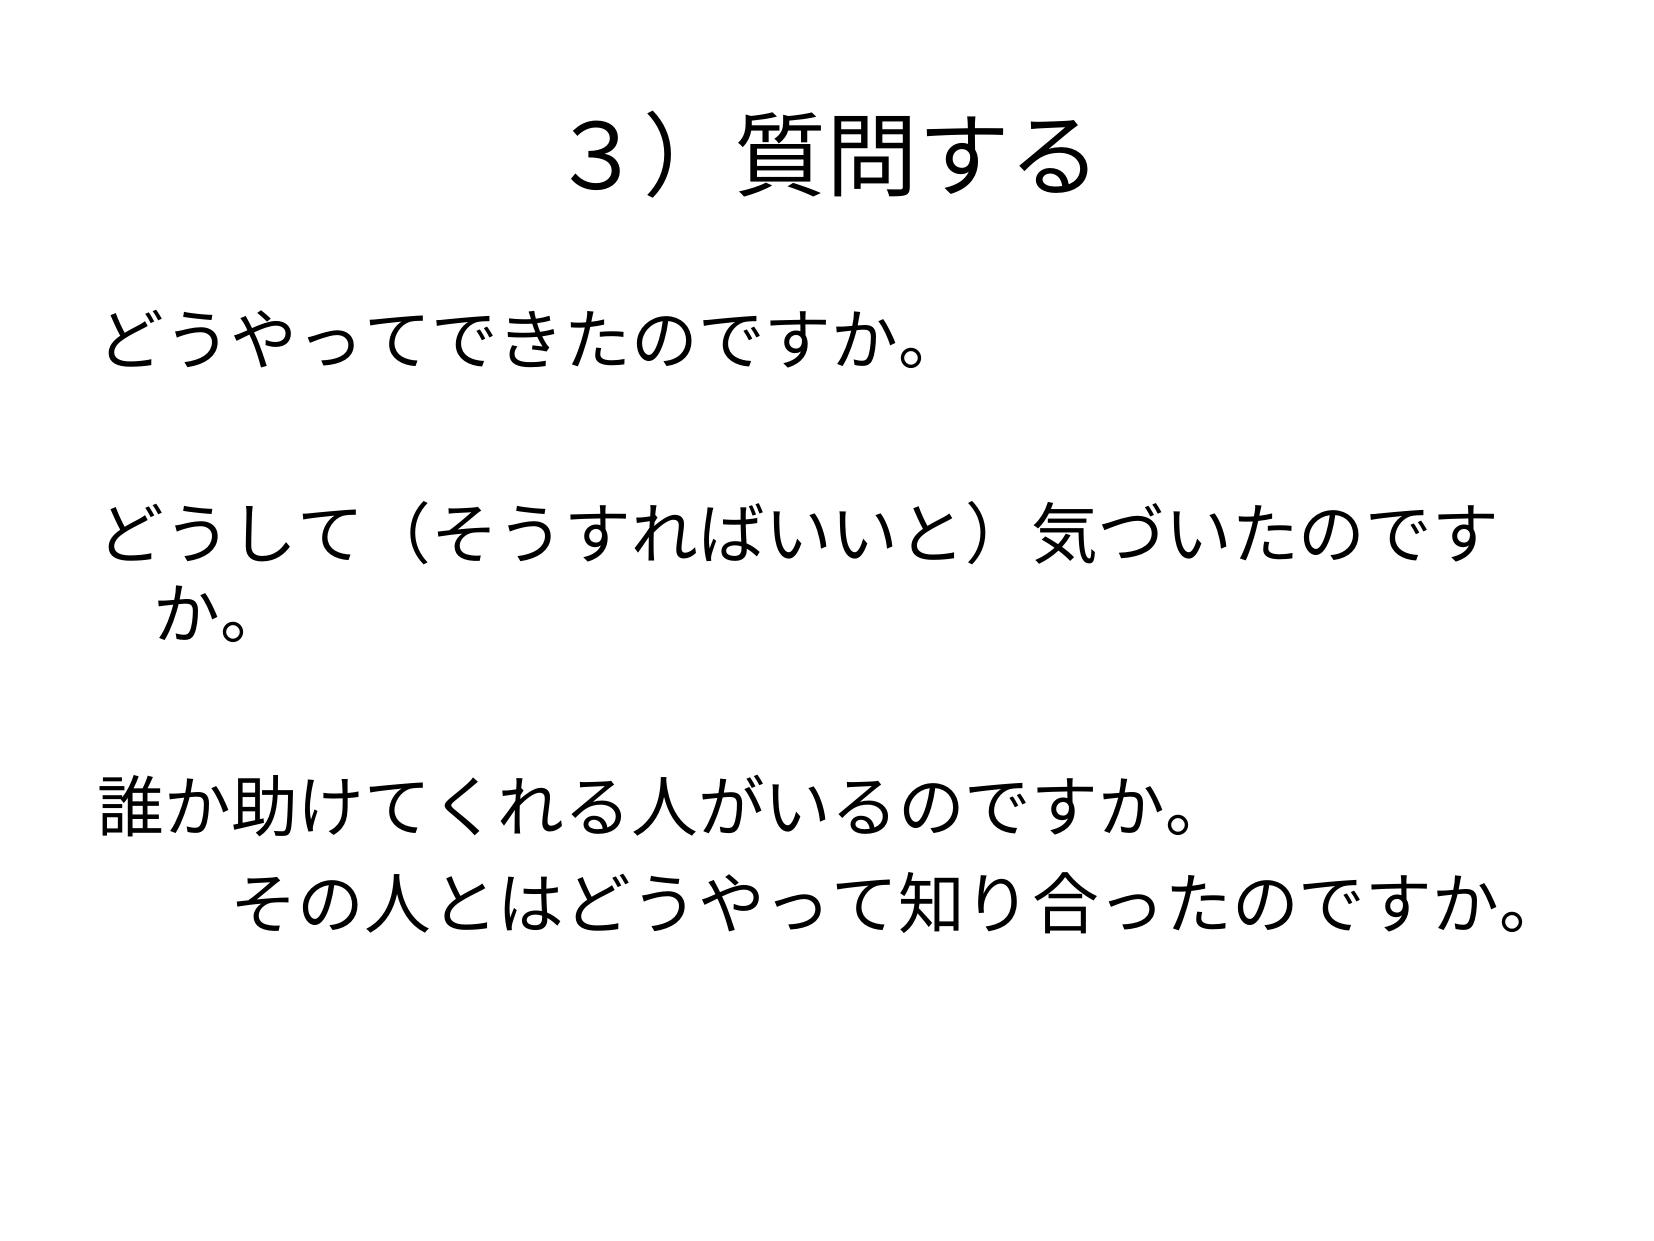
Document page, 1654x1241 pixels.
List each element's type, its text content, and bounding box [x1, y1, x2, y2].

list どうやってできたのですか。 どうして（そうすればいいと）気づいたのですか。 誰か助けてくれる人がいるのですか。 その人とはどうやって知り合ったのですか。 [82, 290, 1571, 1010]
title ３）質問する [82, 49, 1571, 257]
